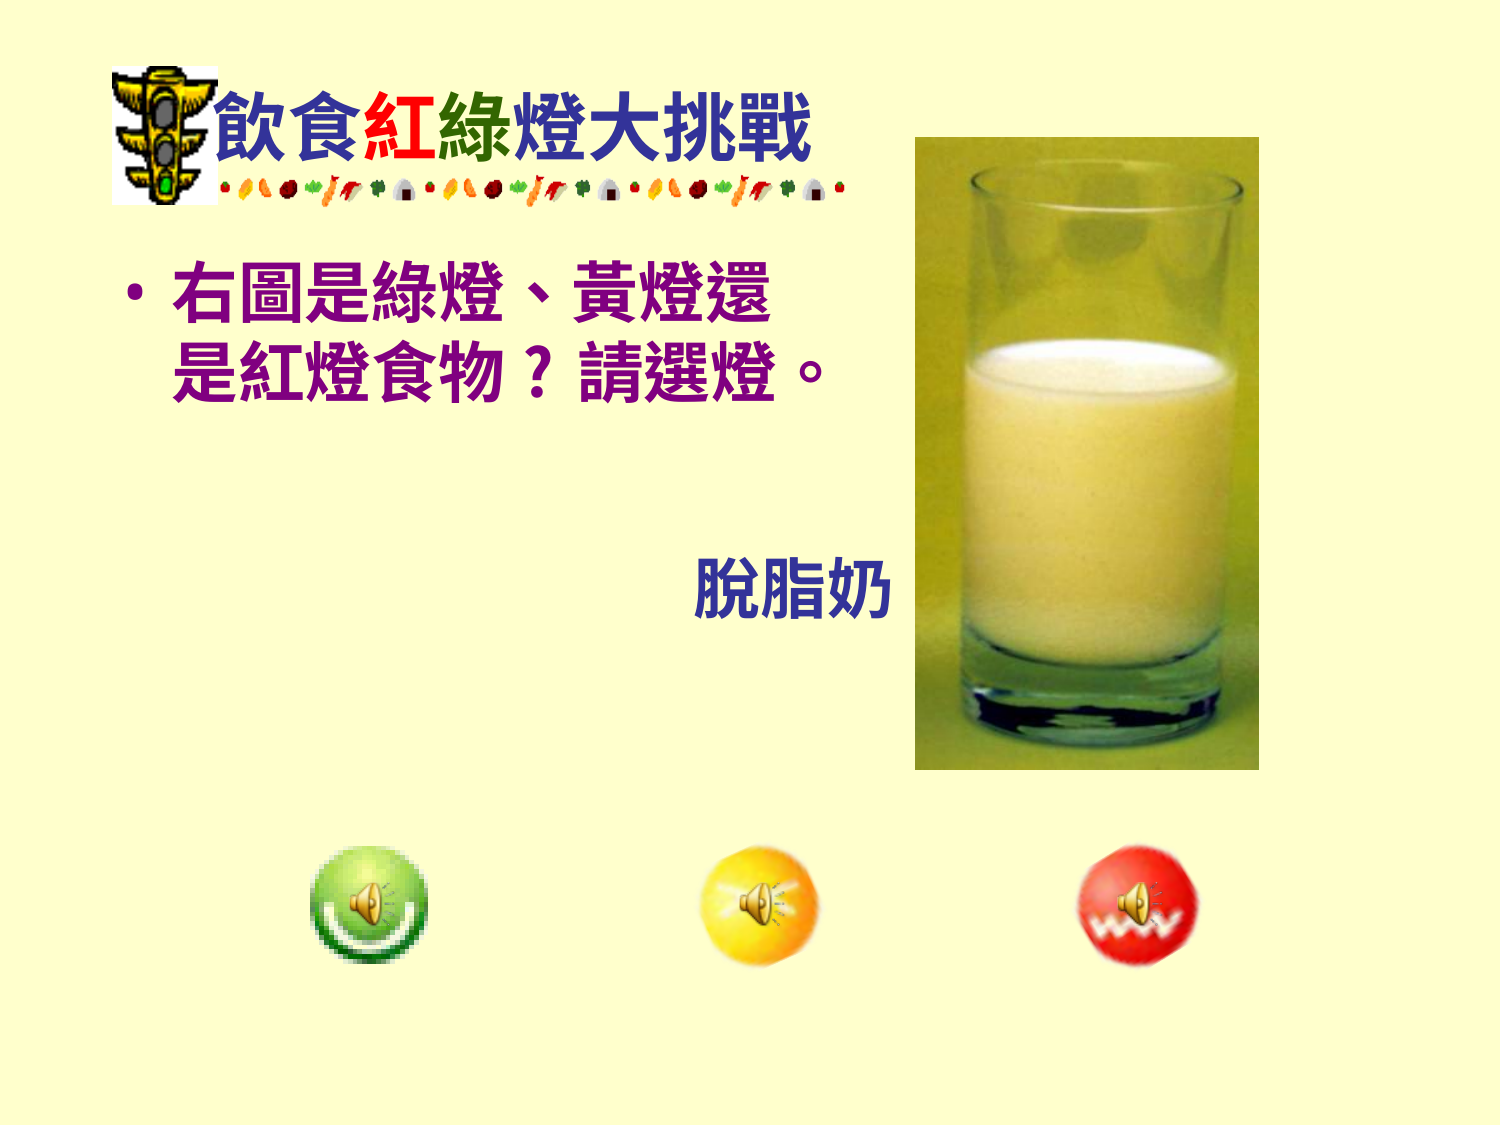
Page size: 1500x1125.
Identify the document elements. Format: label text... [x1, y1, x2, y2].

picture [1048, 817, 1231, 992]
text_box 飲食紅綠燈大挑戰 [194, 78, 868, 173]
text_box 脫脂奶 [679, 538, 910, 635]
list 右圖是綠燈、黃燈還是紅燈食物?請選燈。 [100, 243, 833, 516]
picture [673, 822, 850, 988]
picture [301, 846, 443, 964]
picture [915, 137, 1259, 770]
picture [112, 66, 847, 209]
